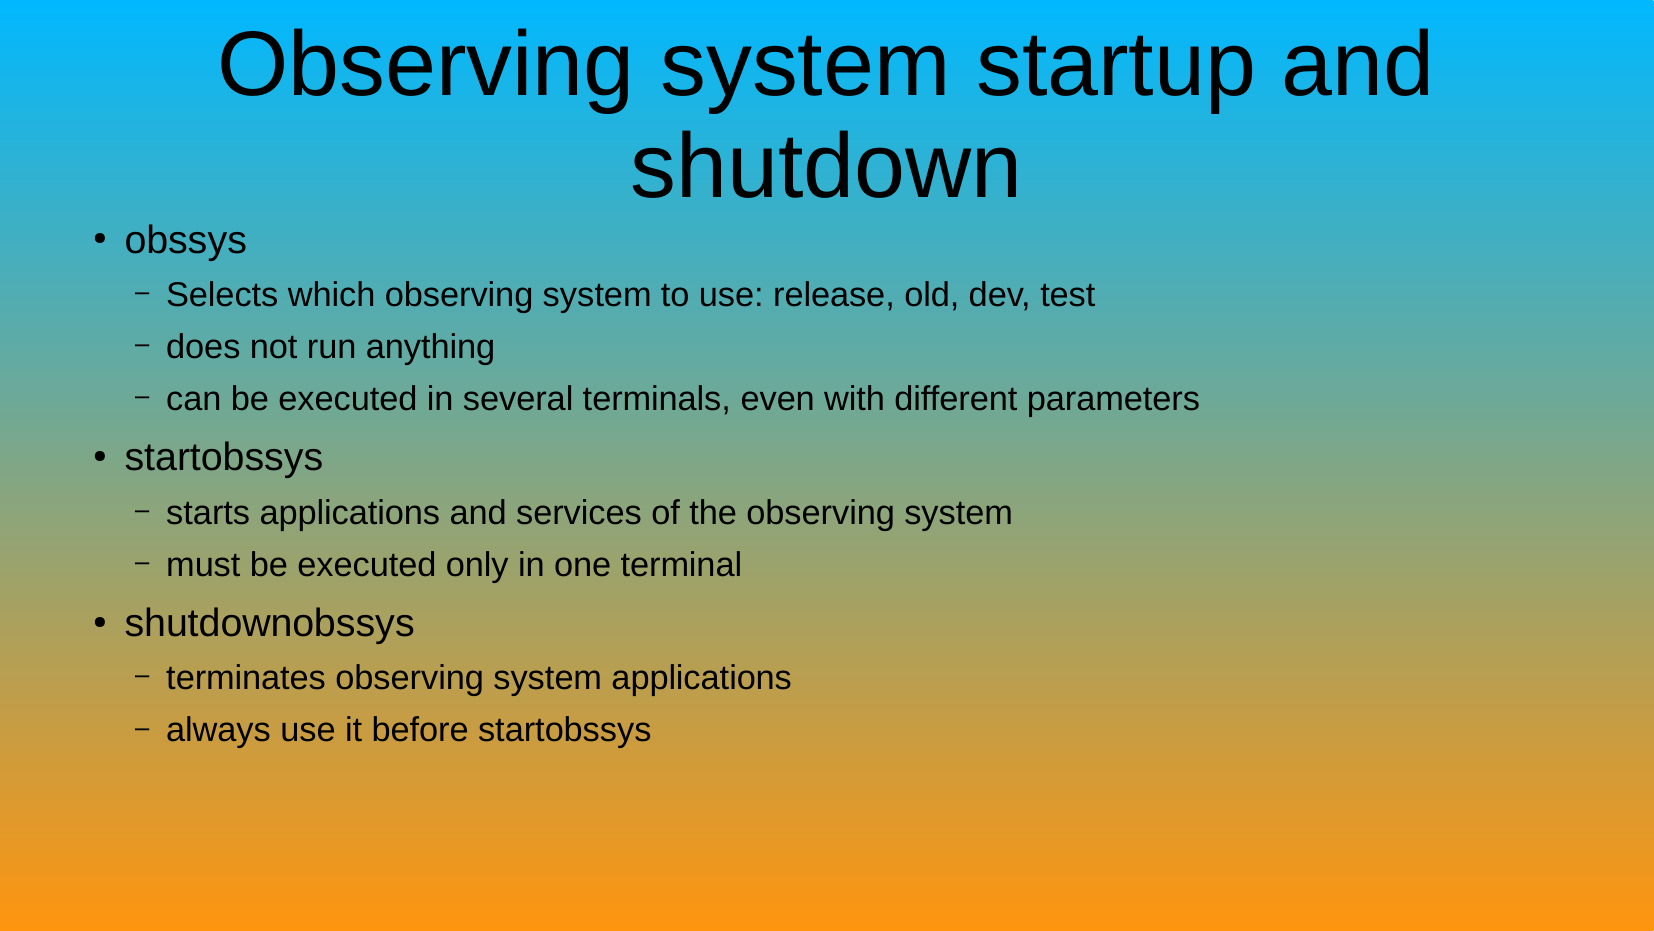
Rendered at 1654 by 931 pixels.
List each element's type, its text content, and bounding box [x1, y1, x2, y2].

title Observing system startup and shutdown [82, 12, 1571, 217]
list obssys Selects which observing system to use: release, old, dev, test does not run anything can be executed in several terminals, even with different parameters startobssys starts applications and services of the observing system must be executed only in one terminal shutdownobssys terminates observing system applications always use it before startobssys [82, 217, 1571, 758]
